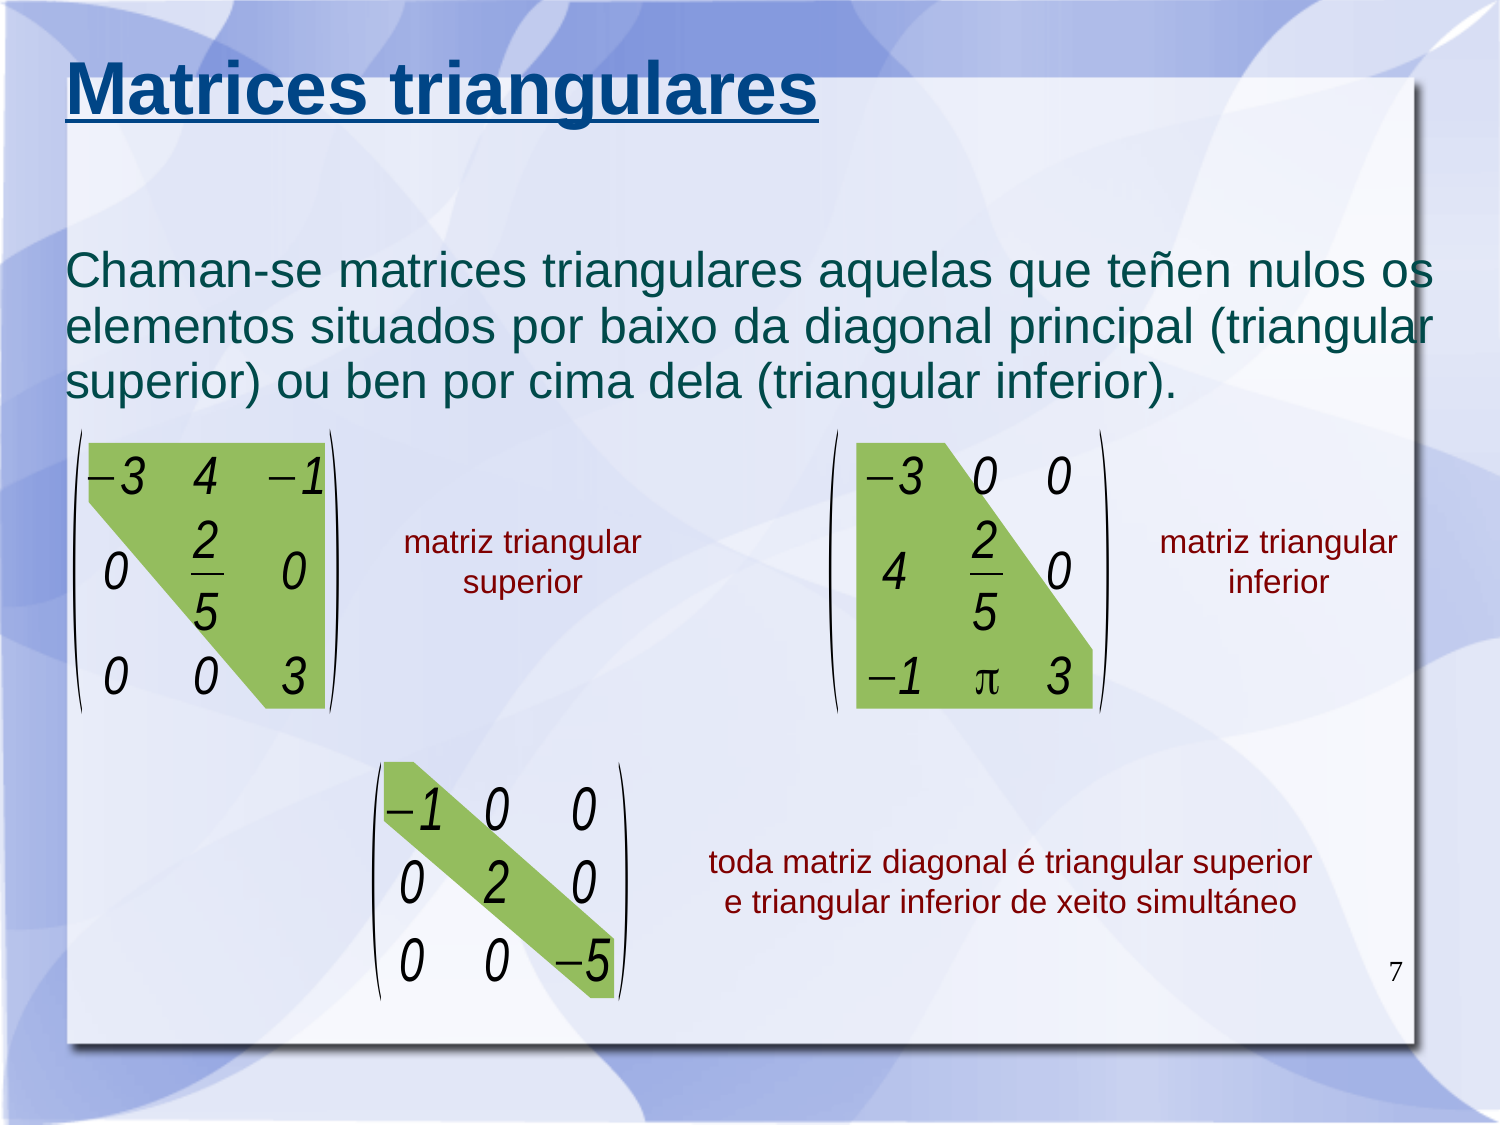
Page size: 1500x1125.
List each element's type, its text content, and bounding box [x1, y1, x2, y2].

text_box matriz triangular inferior [1125, 512, 1436, 608]
chart [57, 427, 355, 719]
text_box matriz triangular superior [366, 512, 680, 608]
chart [356, 757, 644, 1004]
text_box toda matriz diagonal é triangular superior e triangular inferior de xeito simultáneo [687, 832, 1335, 928]
list Chaman-se matrices triangulares aquelas que teñen nulos os elementos situados por baixo da diagonal principal (triangular superior) ou ben por cima dela (triangular inferior). [59, 236, 1441, 416]
picture [0, 0, 1500, 1125]
chart [813, 427, 1125, 719]
title Matrices triangulares [59, 29, 1441, 148]
